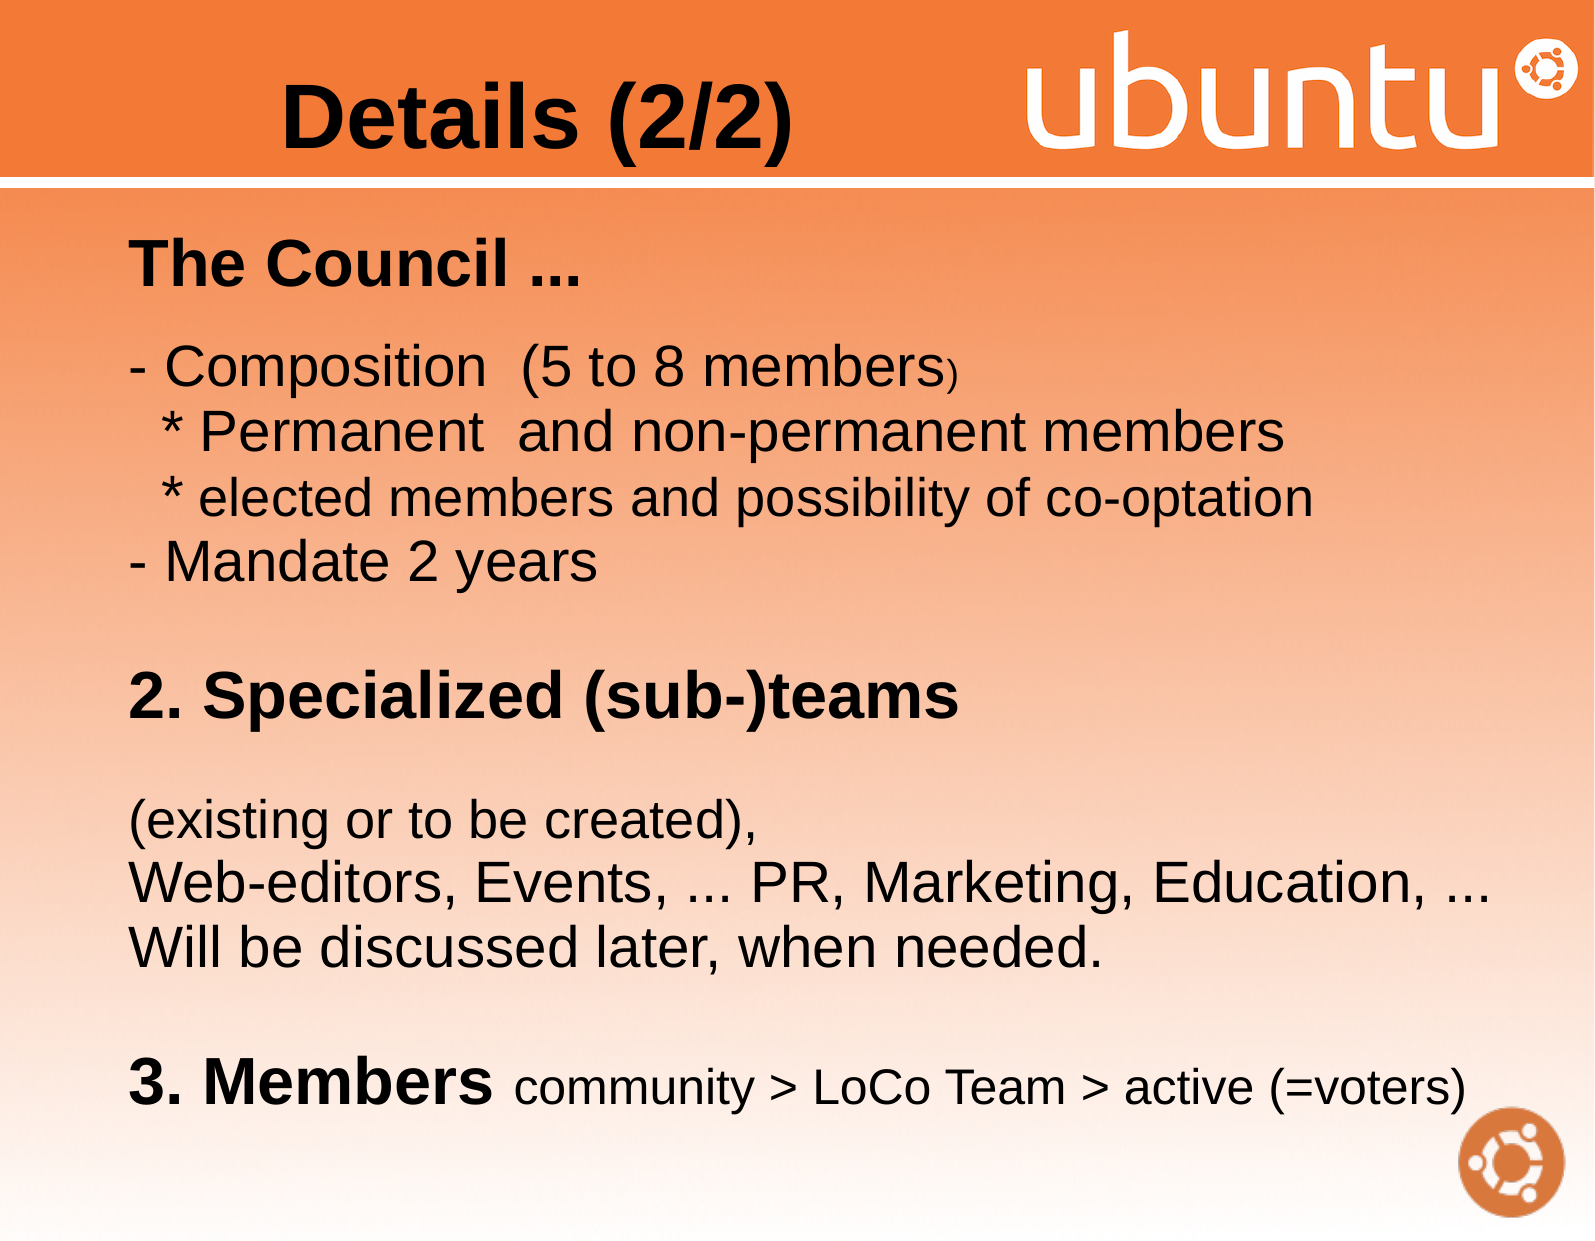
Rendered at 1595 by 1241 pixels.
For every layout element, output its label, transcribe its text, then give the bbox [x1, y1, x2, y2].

text_box The Council ... - Composition (5 to 8 members) * Permanent and non-permanent members * elected members and possibility of co-optation - Mandate 2 years 2. Specialized (sub-)teams (existing or to be created), Web-editors, Events, ... PR, Marketing, Education, ... Will be discussed later, when needed. 3. Members community > LoCo Team > active (=voters) [113, 218, 1530, 1127]
title Details (2/2) [79, 56, 997, 178]
picture [0, 0, 1595, 1241]
